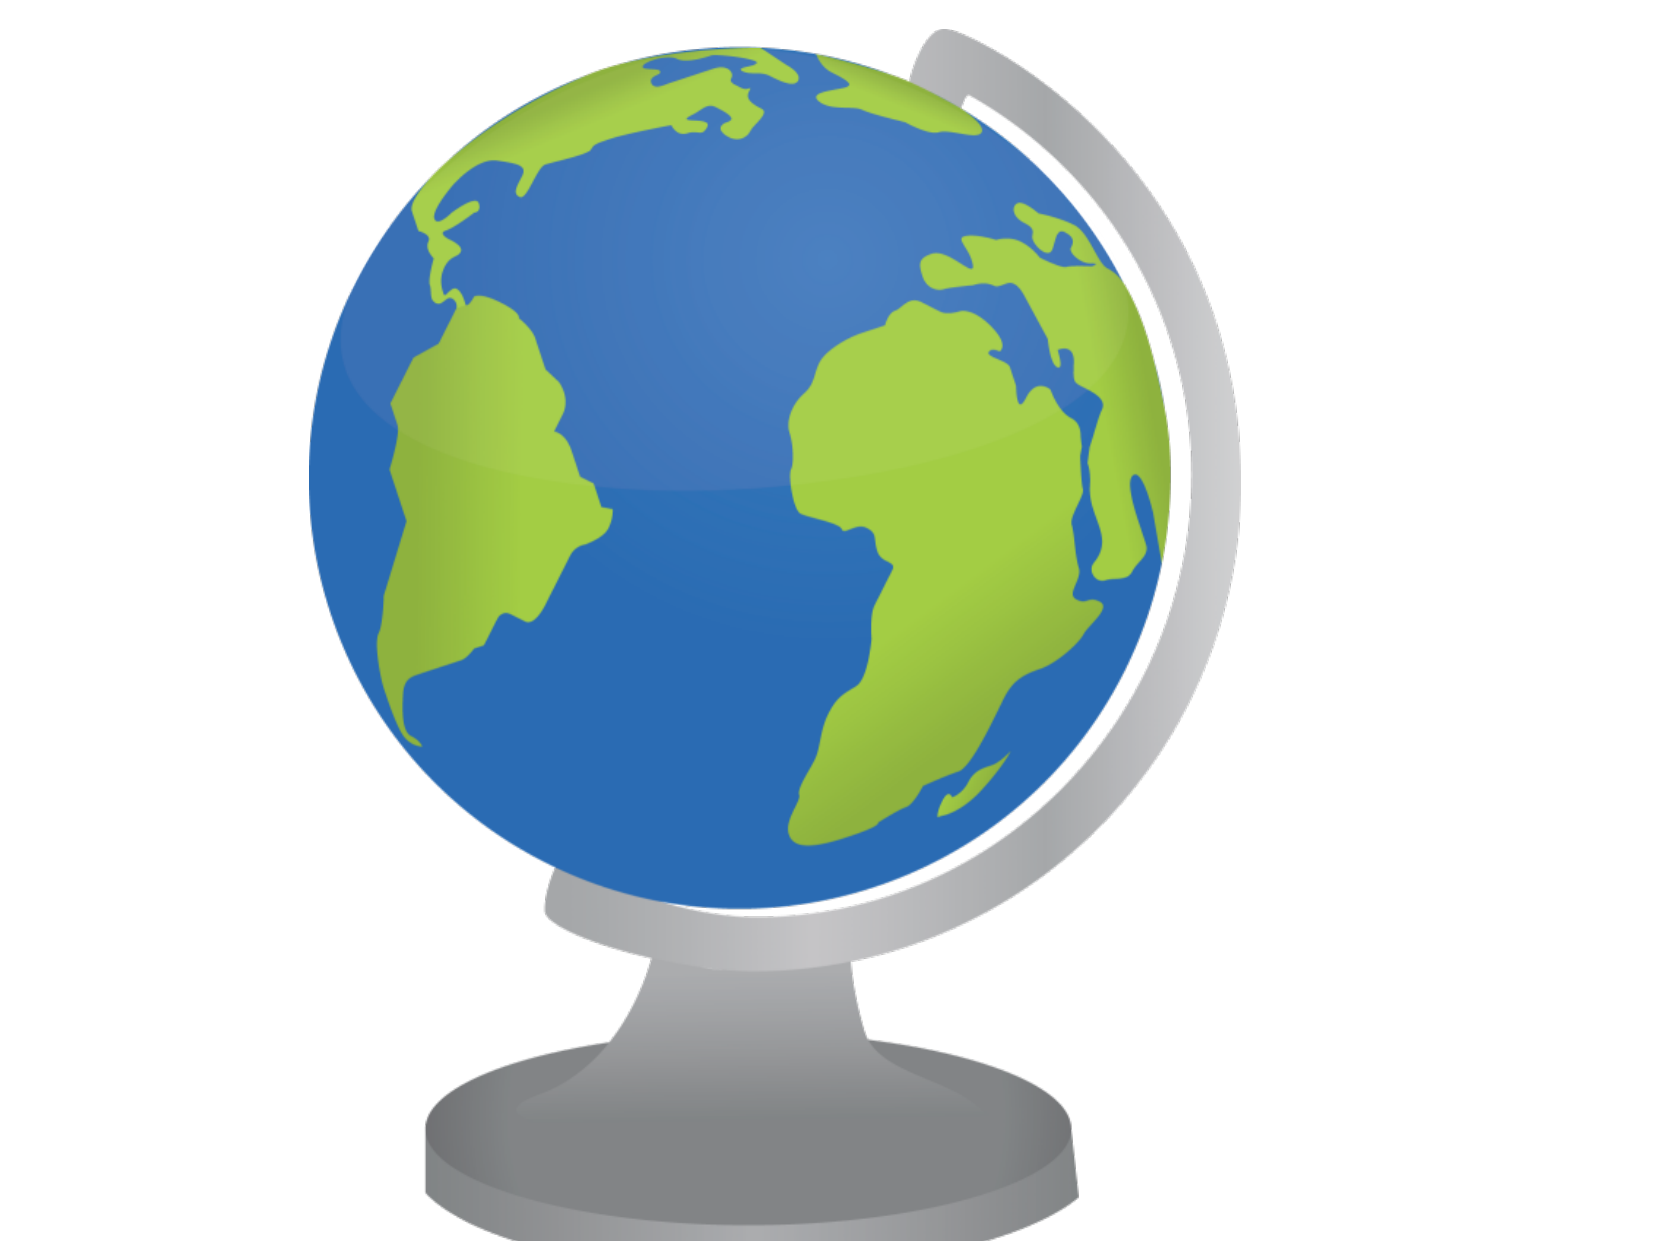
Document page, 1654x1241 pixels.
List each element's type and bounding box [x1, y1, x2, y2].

picture [309, 29, 1241, 1241]
